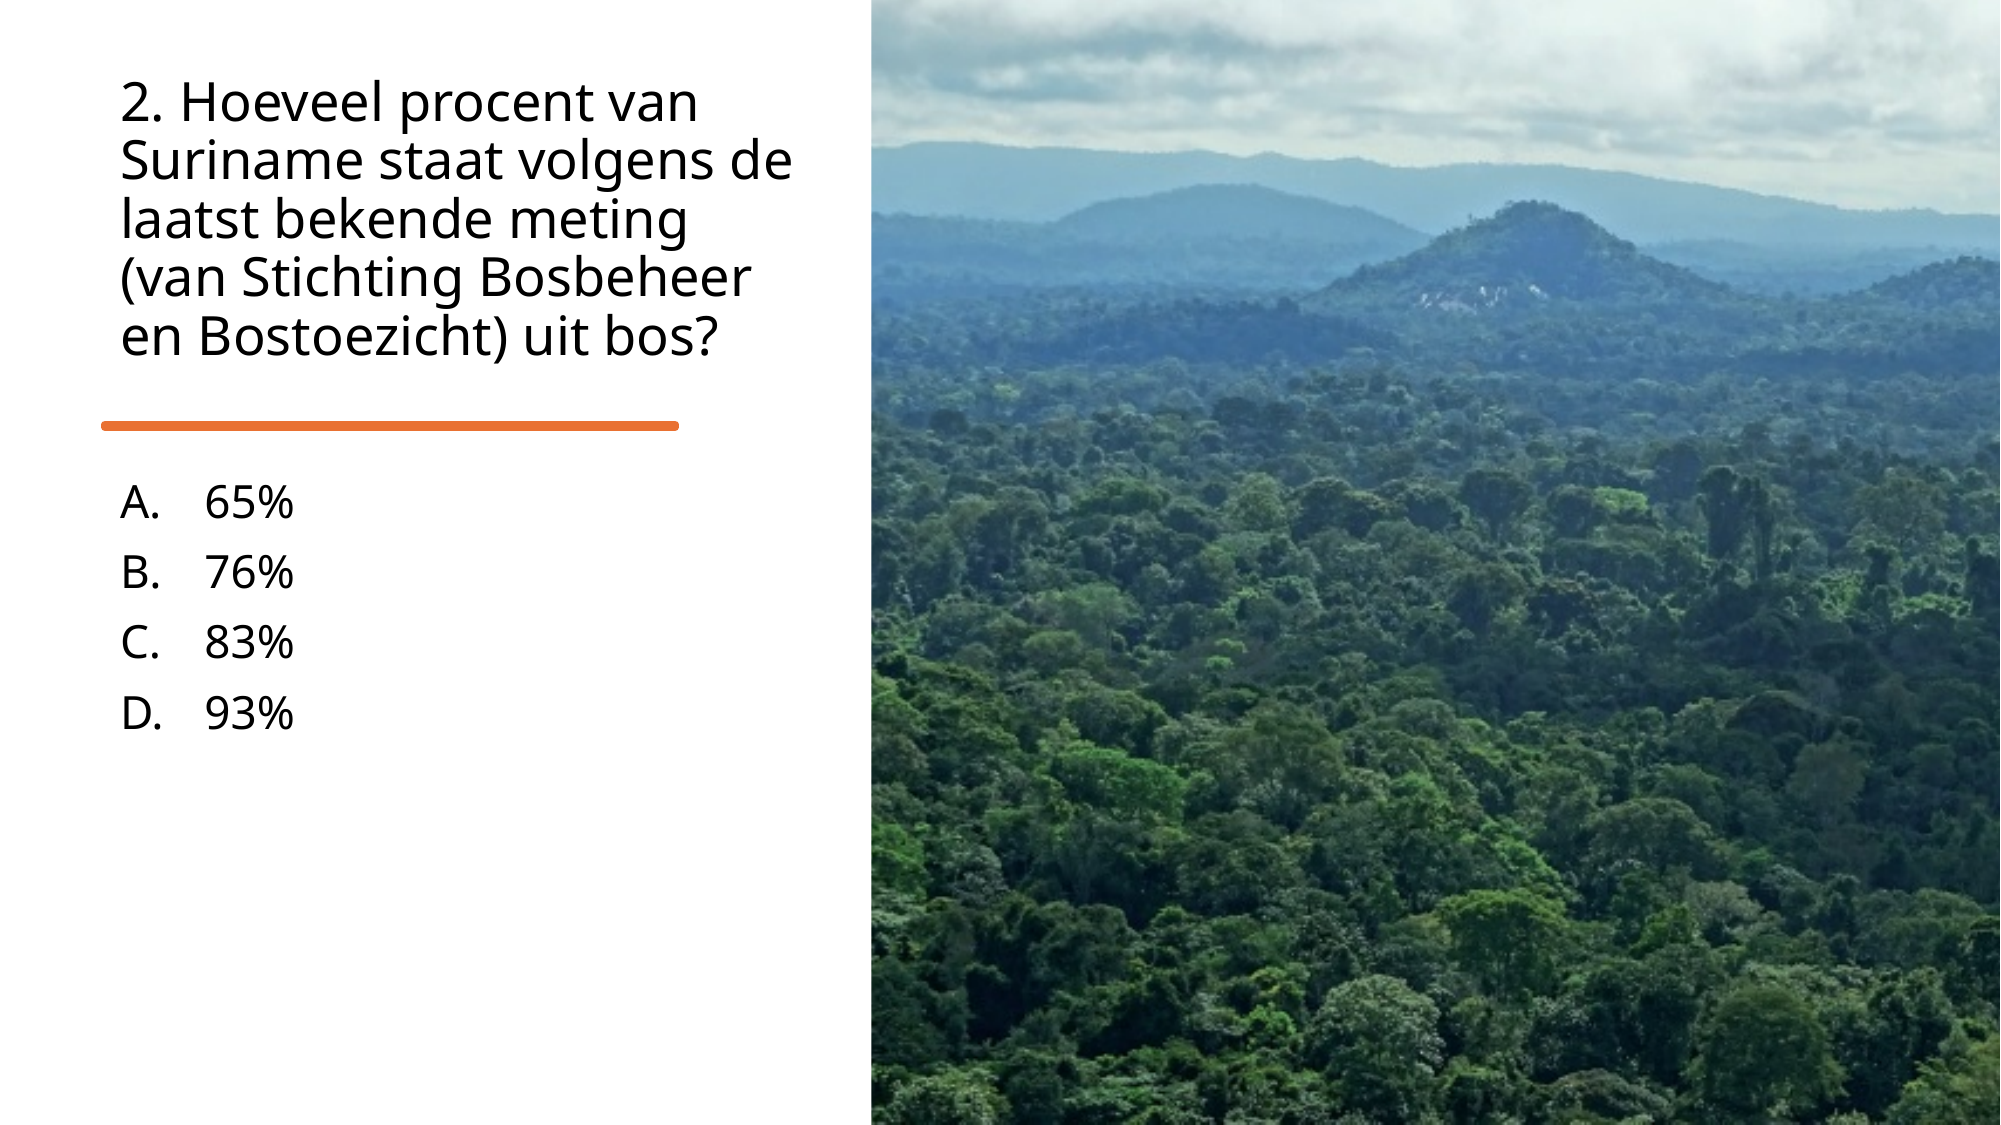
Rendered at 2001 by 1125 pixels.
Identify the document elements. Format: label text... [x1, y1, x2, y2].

list 65% 76% 83% 93% [105, 471, 802, 1016]
title 2. Hoeveel procent van Suriname staat volgens de laatst bekende meting (van Stichting Bosbeheer en Bostoezicht) uit bos? [105, 53, 822, 375]
picture [871, 0, 2000, 1125]
text_box [0, 0, 871, 1125]
